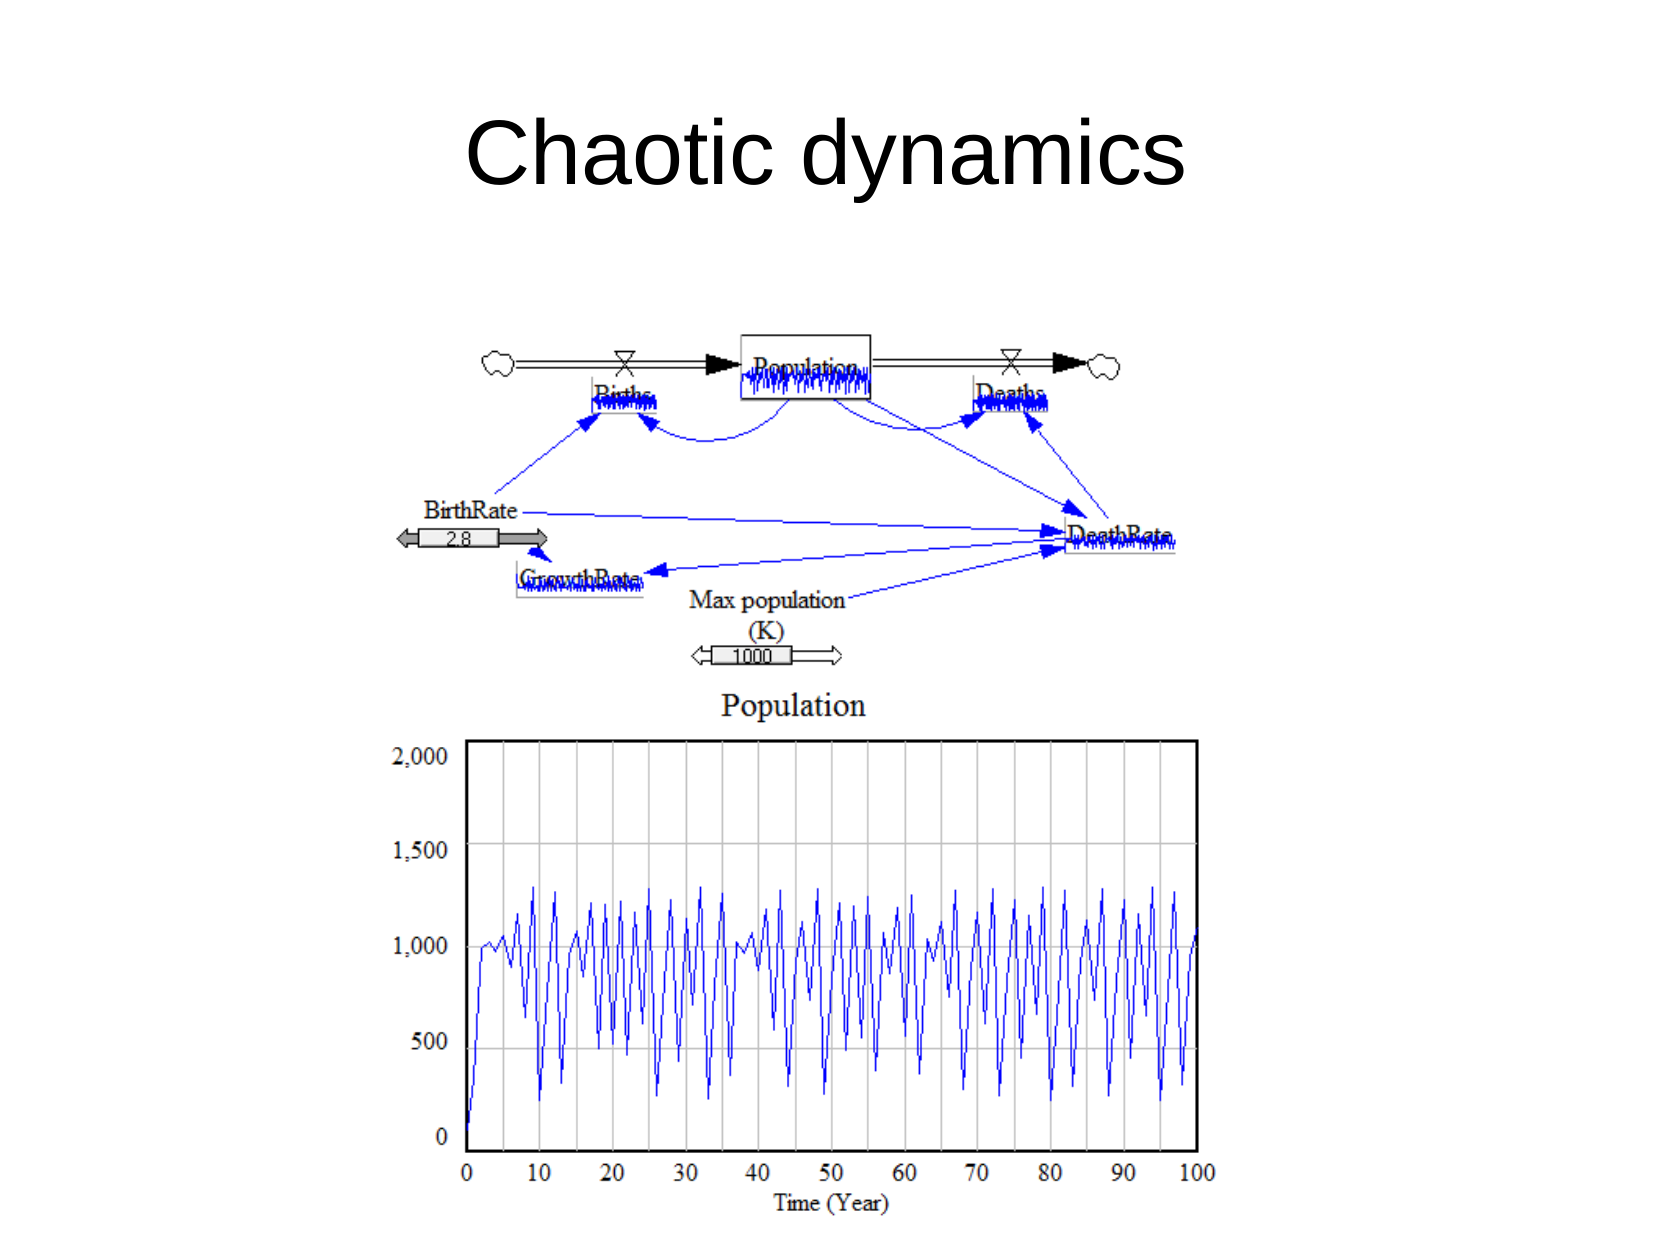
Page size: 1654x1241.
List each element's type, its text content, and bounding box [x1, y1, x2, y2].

title Chaotic dynamics [82, 49, 1571, 257]
picture [315, 224, 1261, 1225]
